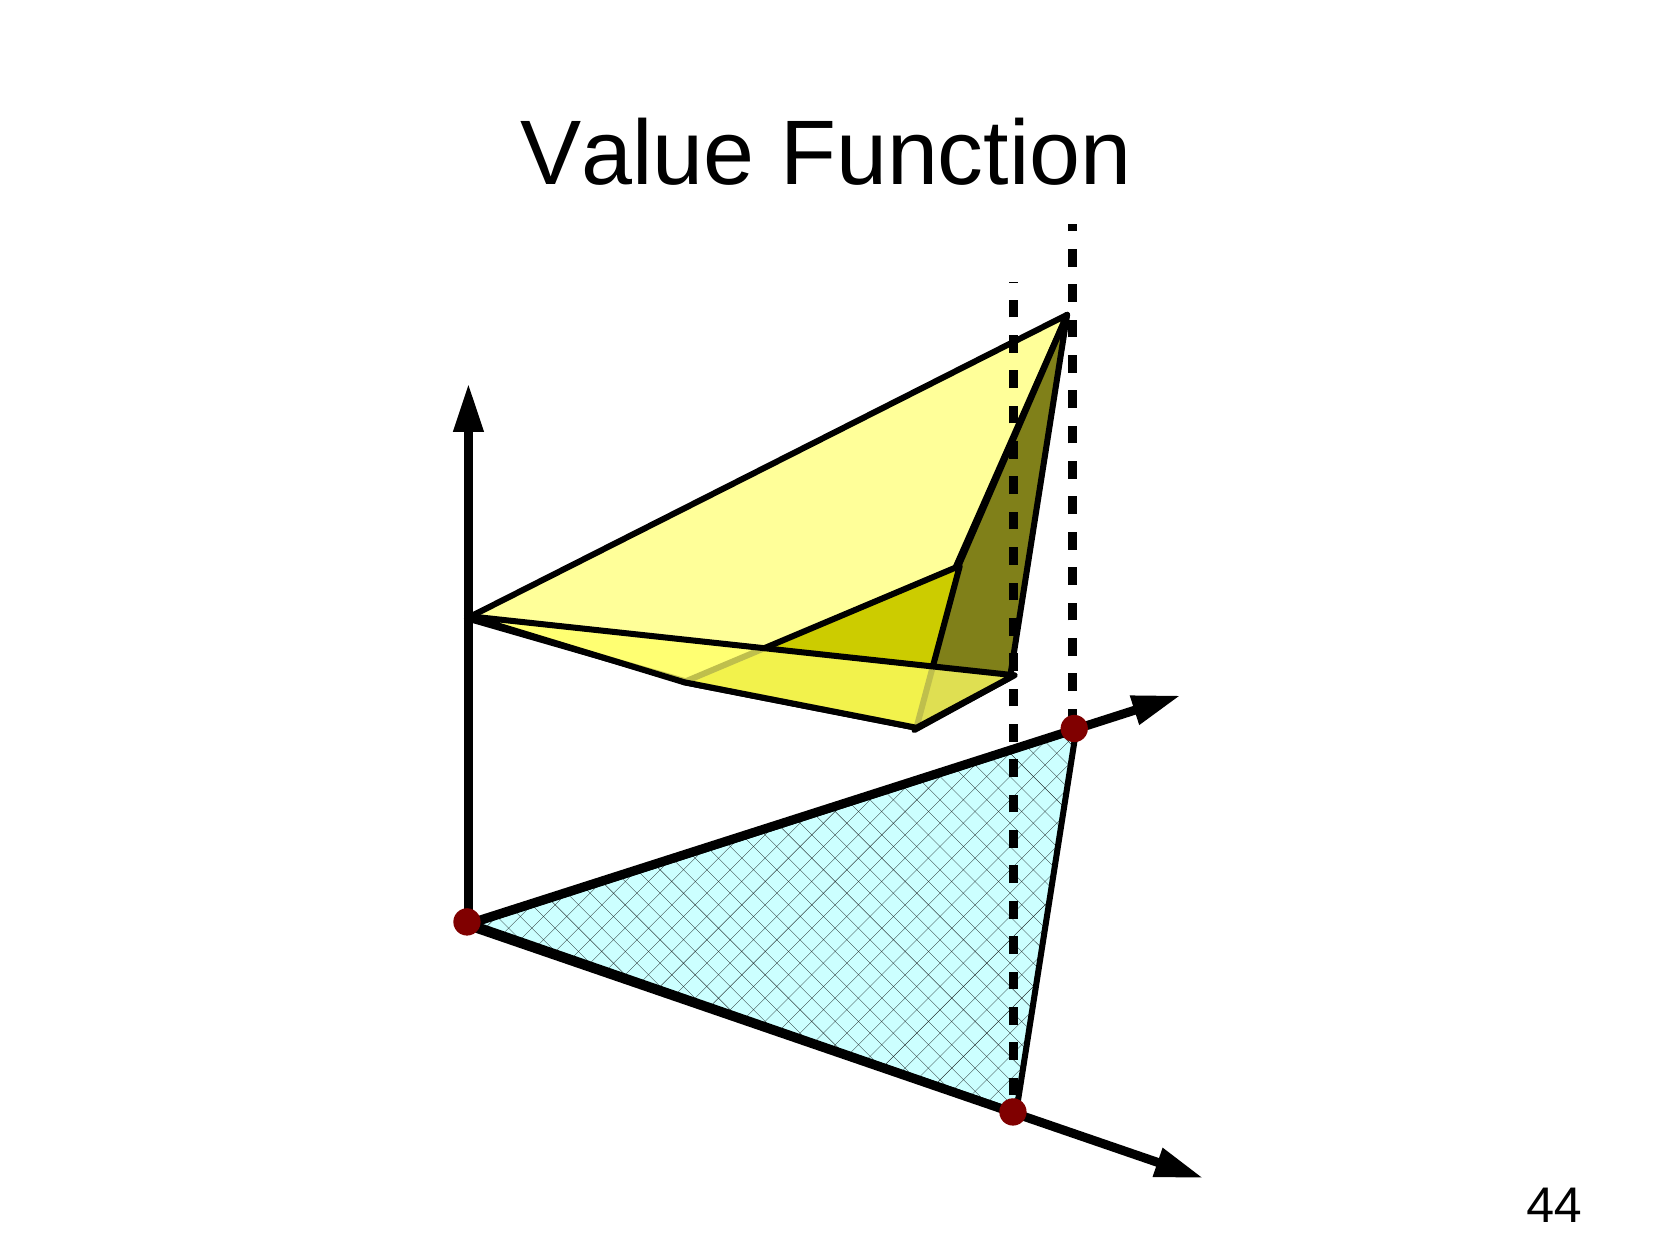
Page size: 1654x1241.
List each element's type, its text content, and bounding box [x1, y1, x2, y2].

text_box [466, 314, 1068, 731]
title Value Function [82, 49, 1571, 257]
text_box [483, 714, 1088, 1126]
text_box [453, 908, 481, 936]
